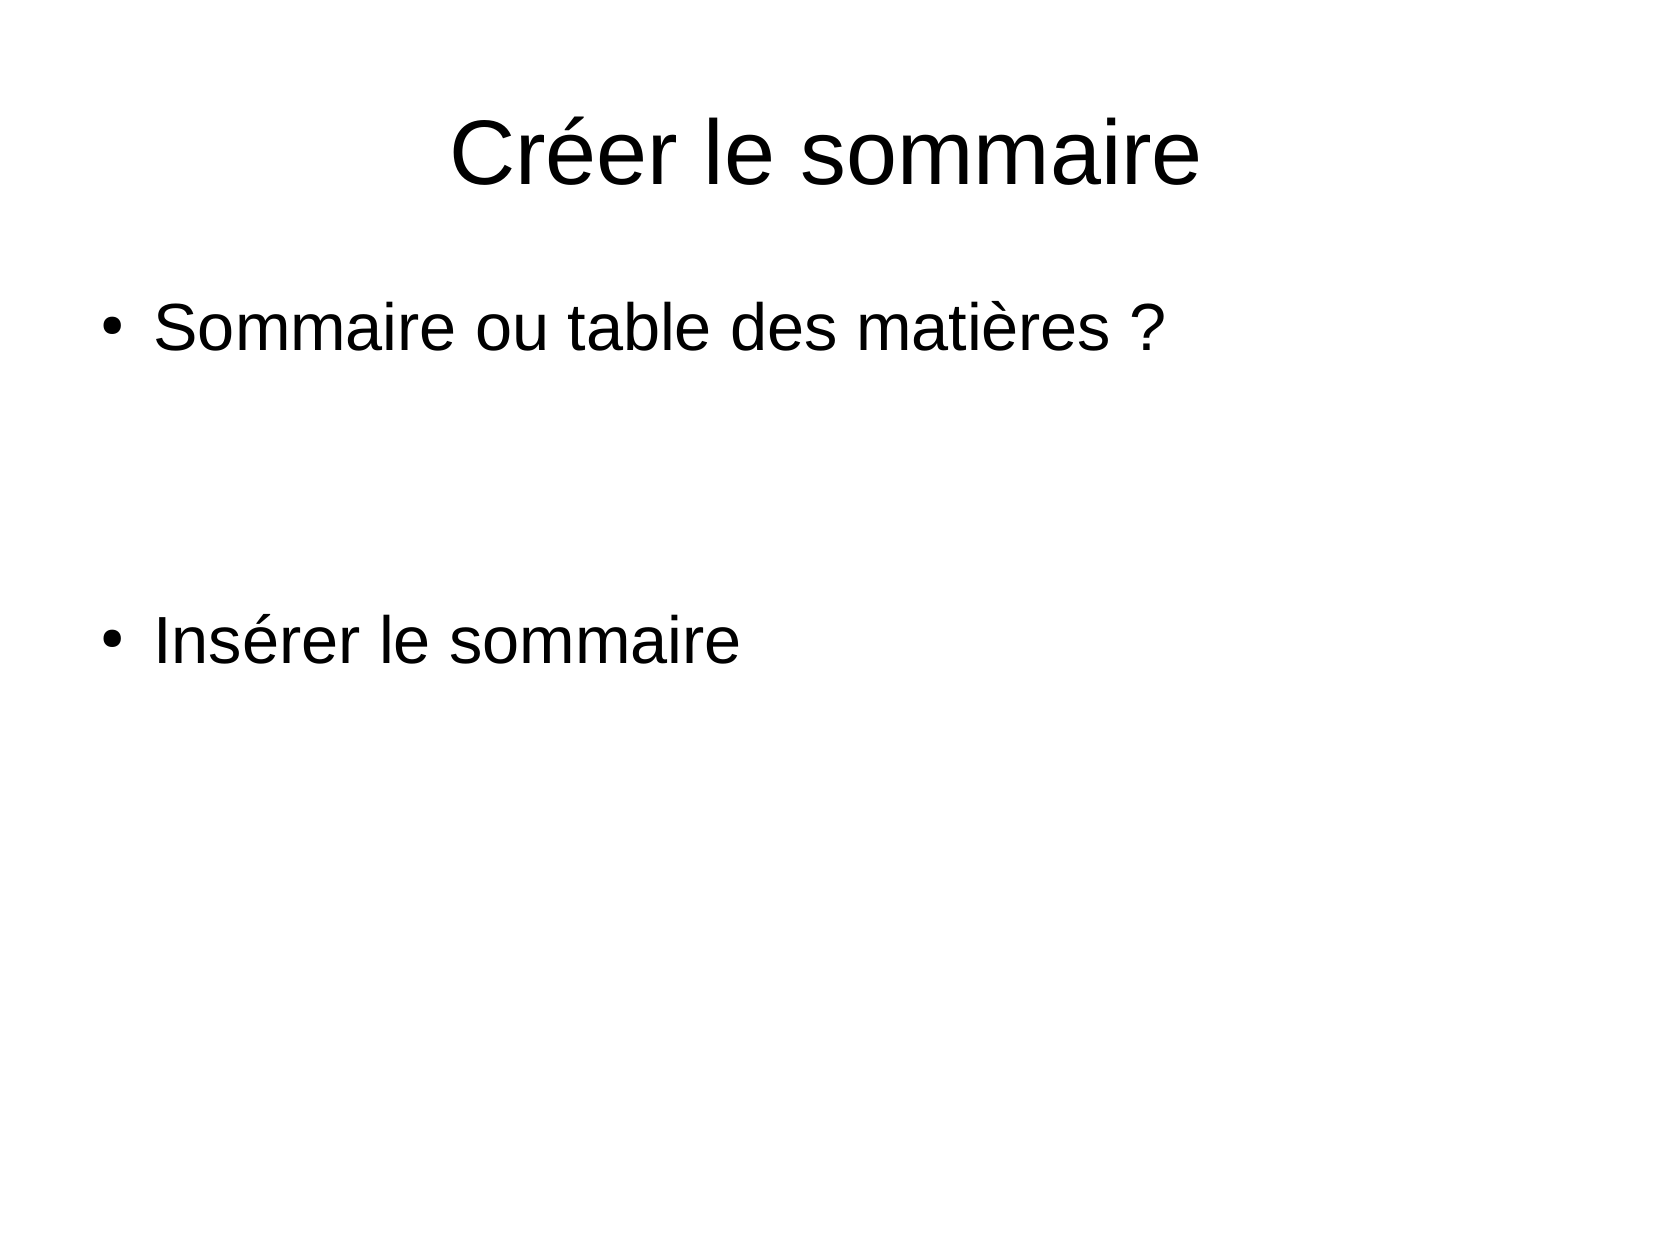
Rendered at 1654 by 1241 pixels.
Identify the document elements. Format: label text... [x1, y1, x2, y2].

list Sommaire ou table des matières ? Insérer le sommaire [82, 290, 1571, 1010]
title Créer le sommaire [82, 49, 1571, 257]
